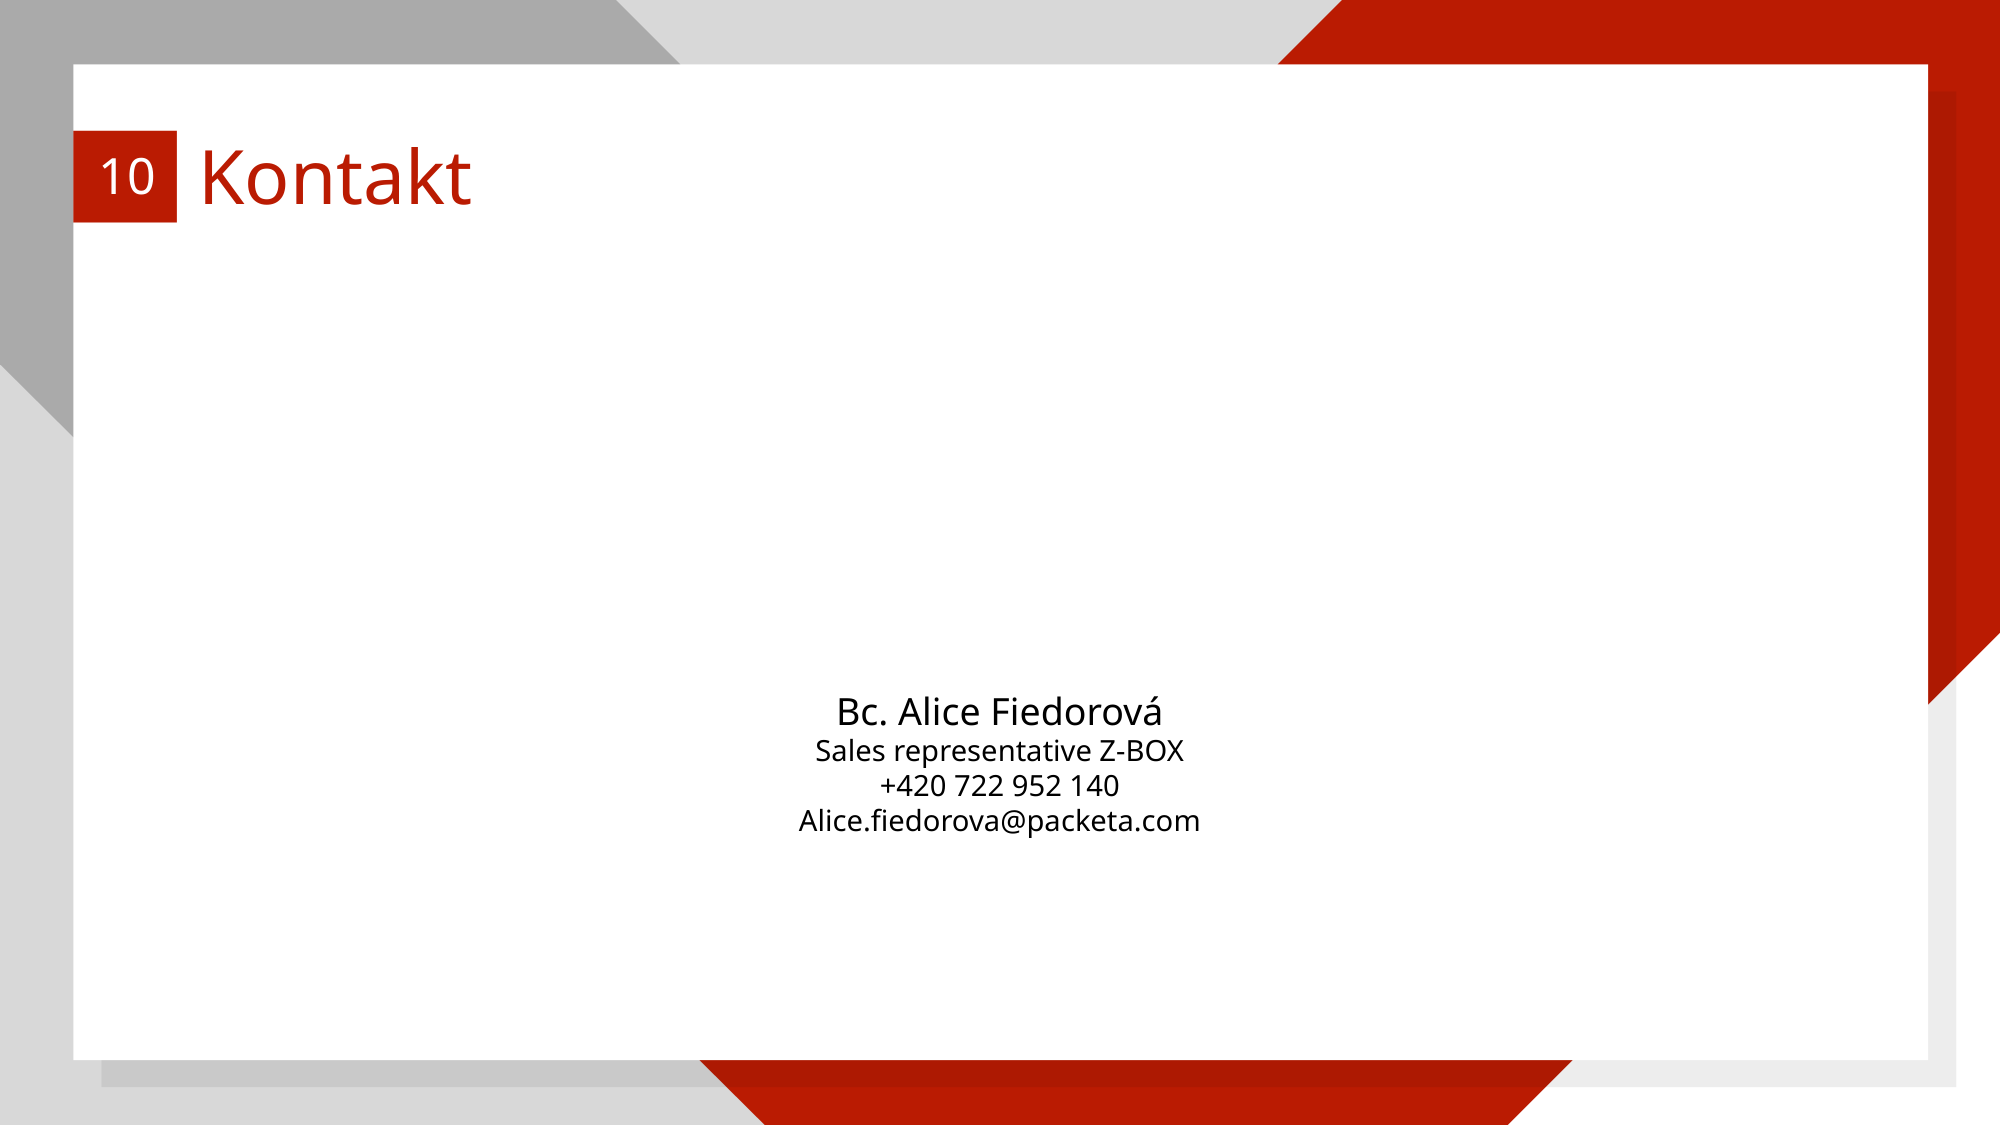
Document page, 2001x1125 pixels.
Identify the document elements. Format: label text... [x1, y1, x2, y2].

text_box Bc. Alice Fiedorová Sales representative Z-BOX +420 722 952 140 Alice.fiedorova@packeta.com [758, 680, 1242, 845]
picture [0, 0, 2000, 1125]
text_box Kontakt [183, 121, 974, 228]
text_box 10 [83, 137, 162, 213]
